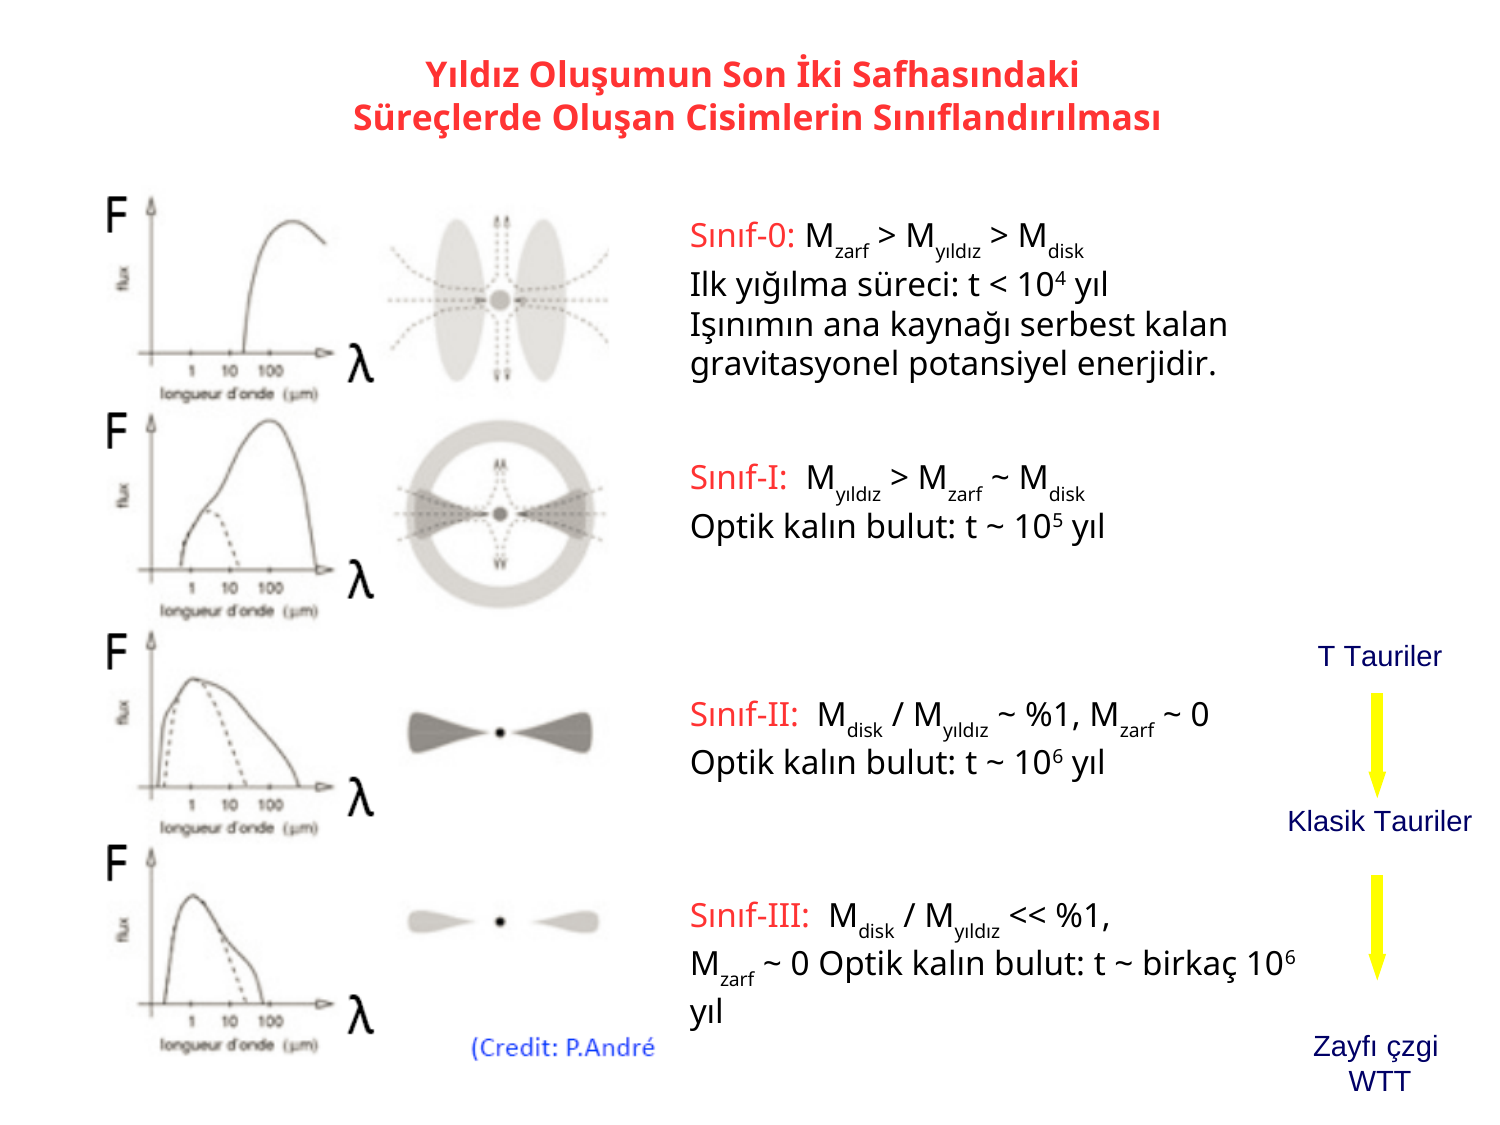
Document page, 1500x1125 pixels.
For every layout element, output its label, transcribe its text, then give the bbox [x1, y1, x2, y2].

text_box Zayfı çzgi WTT [1260, 1019, 1500, 1105]
text_box T Tauriler [1260, 630, 1500, 706]
text_box Sınıf-I: Myıldız > Mzarf ~ Mdisk Optik kalın bulut: t ~ 105 yıl [675, 449, 1261, 564]
picture [76, 184, 663, 1081]
text_box Yıldız Oluşumun Son İki Safhasındaki Süreçlerde Oluşan Cisimlerin Sınıflandırılması [15, 45, 1500, 150]
text_box Sınıf-0: Mzarf > Myıldız > Mdisk Ilk yığılma süreci: t < 104 yıl Işınımın ana kaynağı serbest kalan gravitasyonel potansiyel enerjidir. [675, 207, 1396, 397]
text_box Sınıf-III: Mdisk / Myıldız << %1, Mzarf ~ 0 Optik kalın bulut: t ~ birkaç 106 yıl [675, 886, 1351, 1055]
text_box Klasik Tauriler [1260, 795, 1500, 871]
text_box Sınıf-II: Mdisk / Myıldız ~ %1, Mzarf ~ 0 Optik kalın bulut: t ~ 106 yıl [675, 685, 1321, 811]
